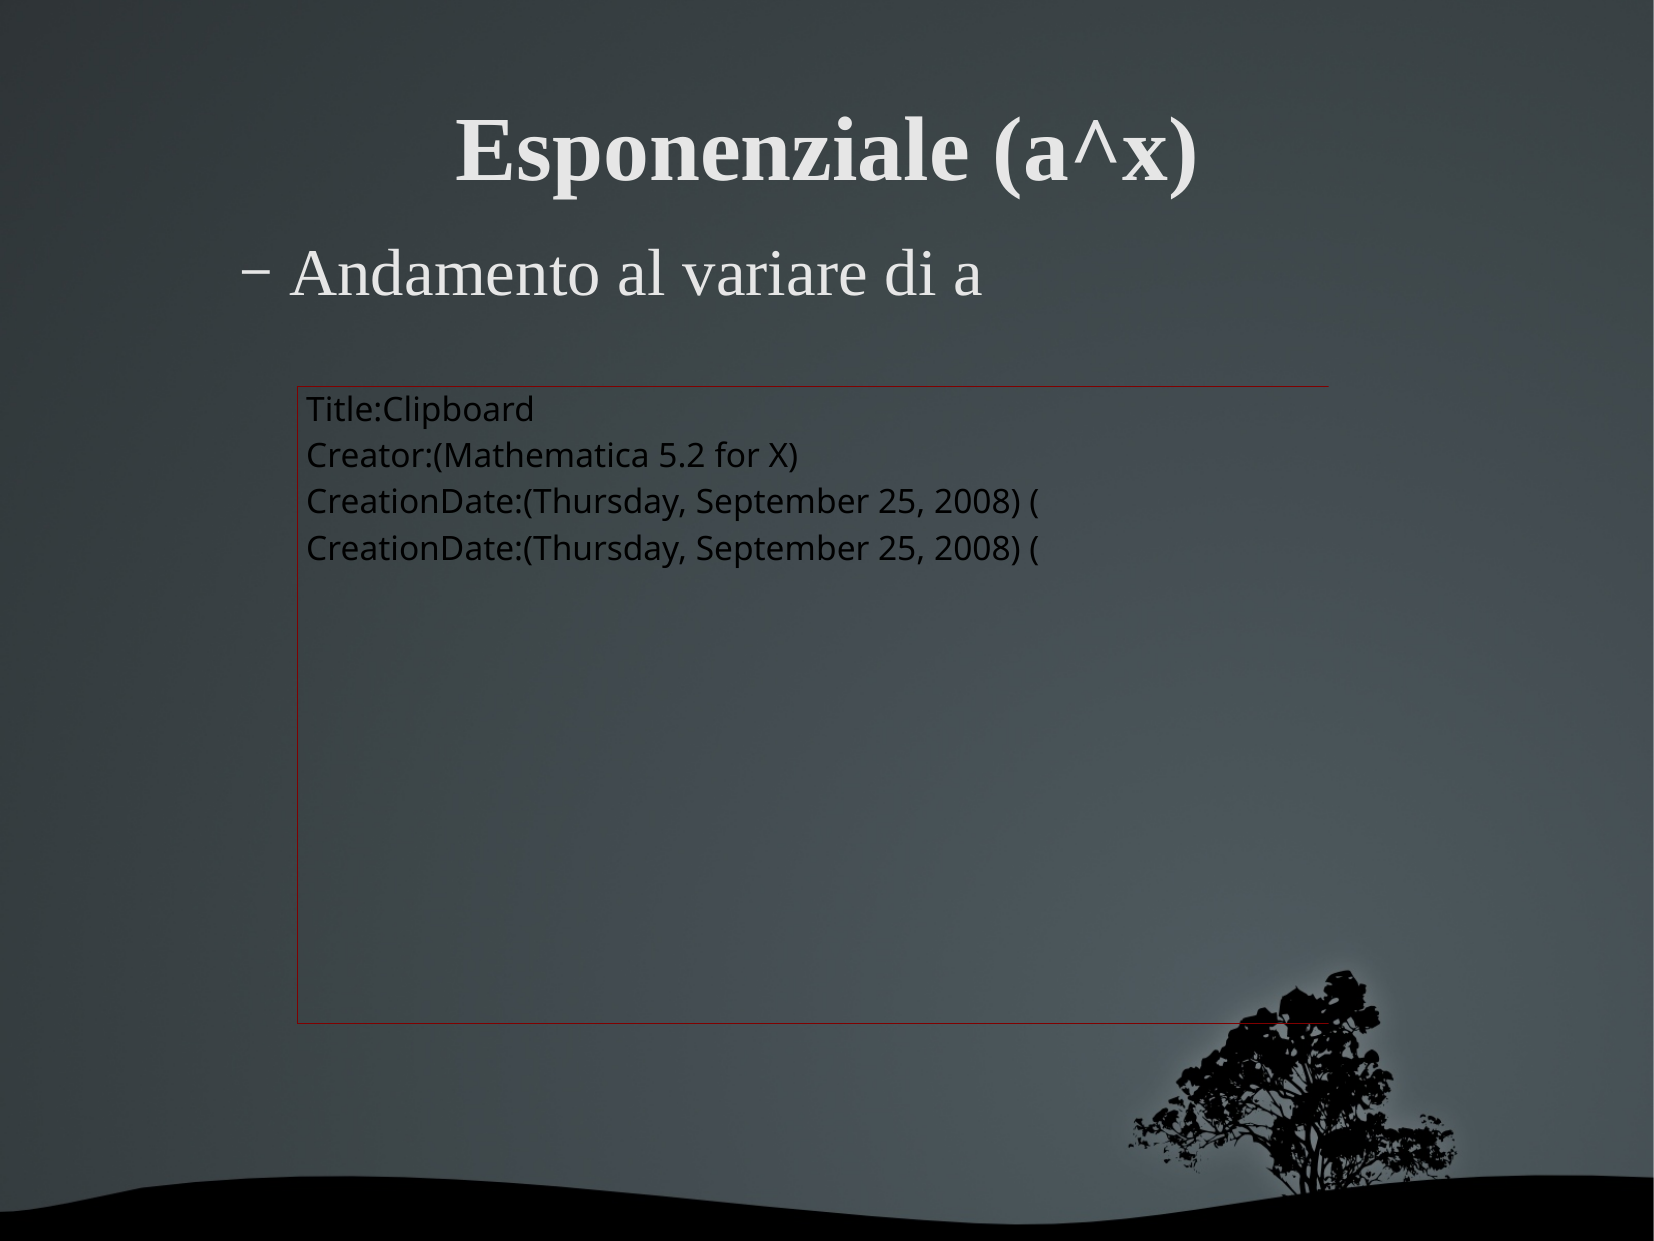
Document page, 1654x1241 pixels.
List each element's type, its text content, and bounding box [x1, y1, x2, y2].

title Esponenziale (a^x) [121, 53, 1534, 246]
picture [0, 0, 1654, 1241]
text_box Andamento al variare di a [147, 236, 1536, 325]
